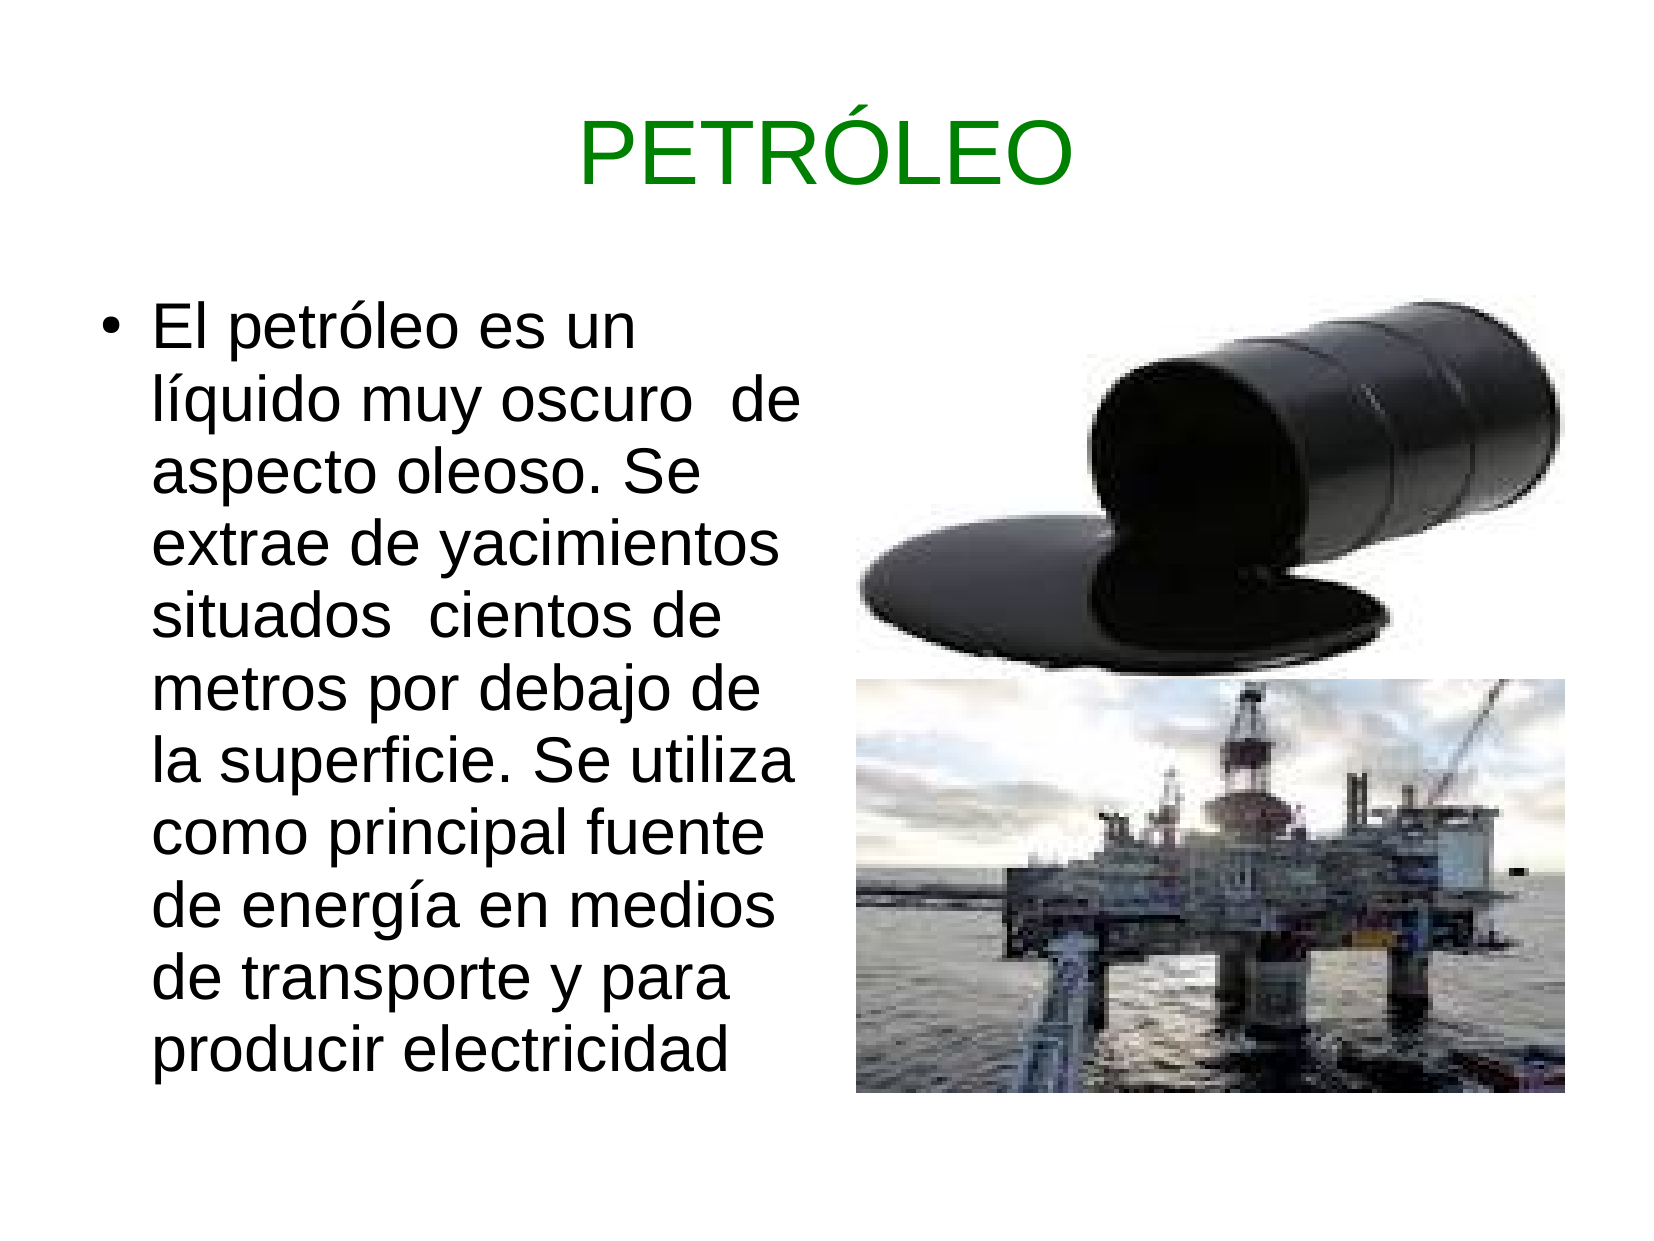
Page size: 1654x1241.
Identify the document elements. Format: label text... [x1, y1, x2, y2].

title PETRÓLEO [82, 49, 1571, 257]
chart [845, 290, 1572, 1109]
picture [856, 295, 1565, 1093]
list El petróleo es un líquido muy oscuro de aspecto oleoso. Se extrae de yacimientos situados cientos de metros por debajo de la superficie. Se utiliza como principal fuente de energía en medios de transporte y para producir electricidad [82, 290, 809, 1109]
